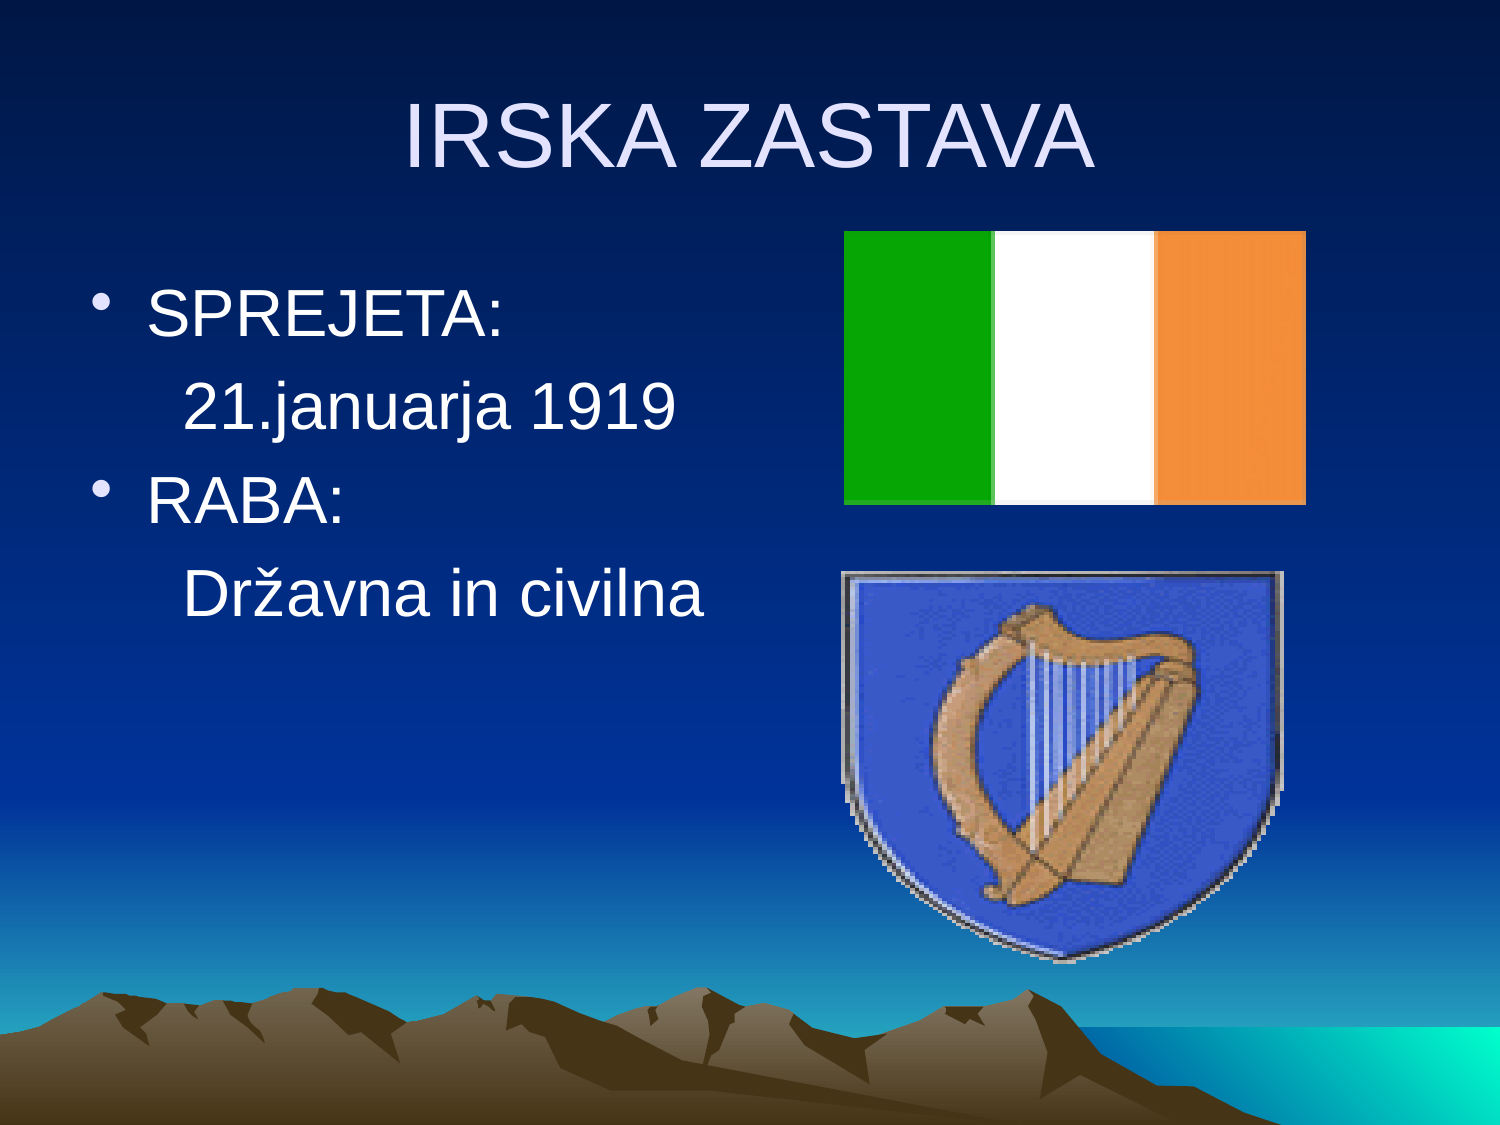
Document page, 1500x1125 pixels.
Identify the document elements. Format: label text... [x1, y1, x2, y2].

picture [844, 231, 1306, 505]
list SPREJETA: 21.januarja 1919 RABA: Državna in civilna [75, 262, 1425, 1000]
picture [832, 562, 1294, 964]
title IRSKA ZASTAVA [75, 37, 1425, 225]
